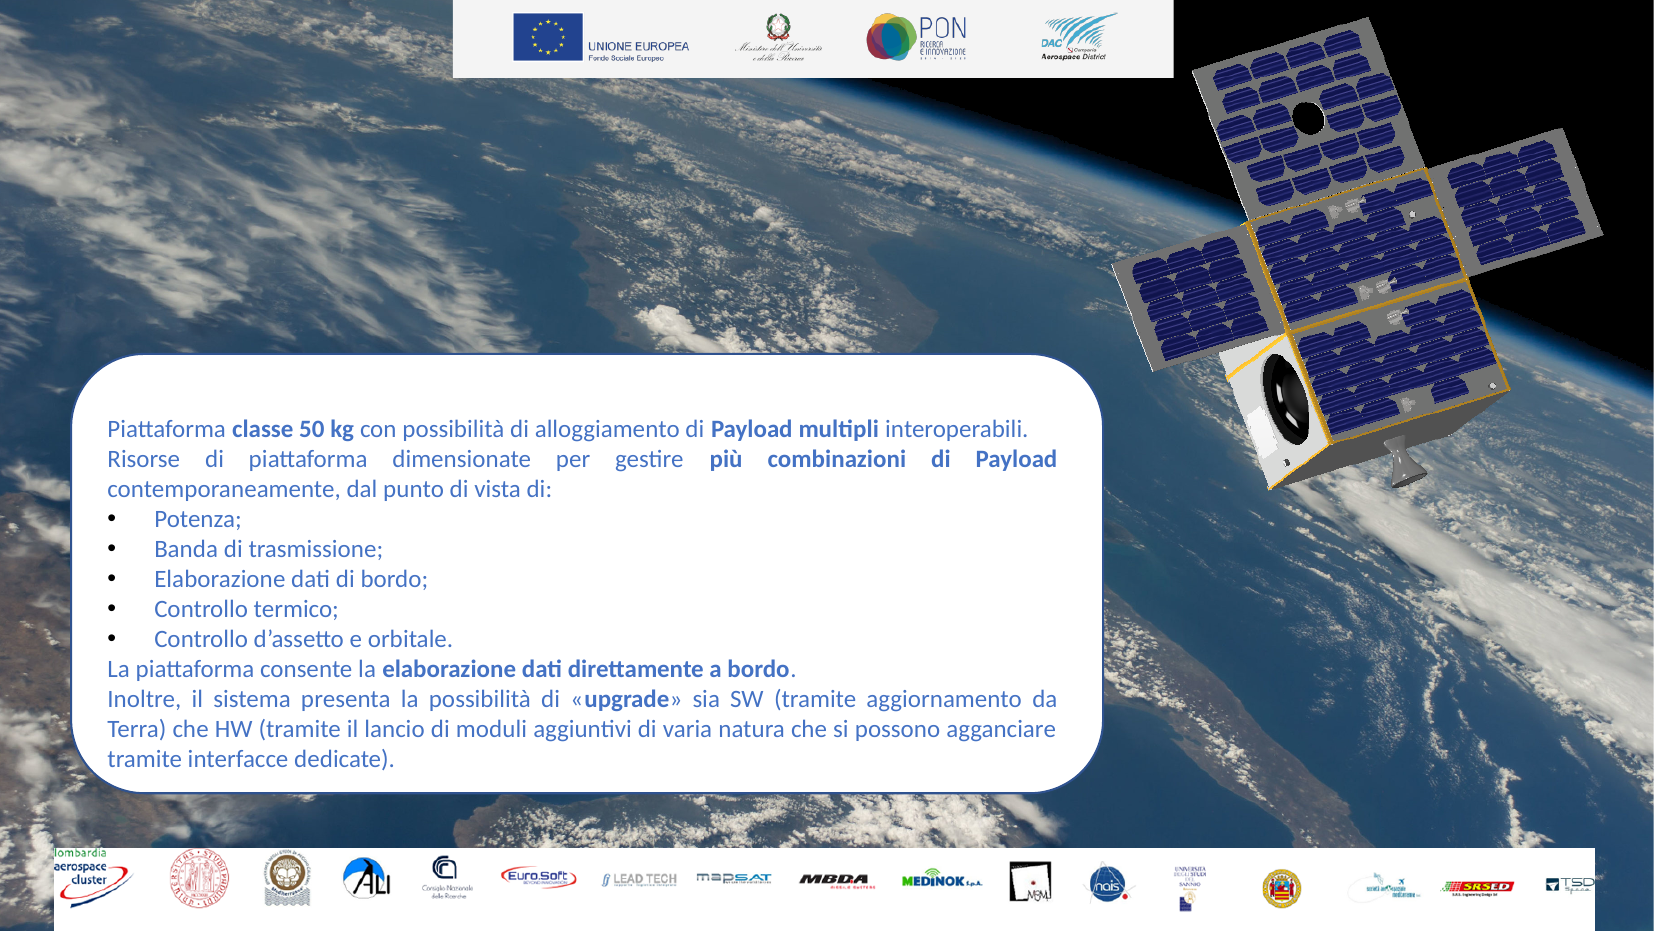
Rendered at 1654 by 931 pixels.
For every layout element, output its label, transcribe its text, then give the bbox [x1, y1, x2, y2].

text_box Piattaforma classe 50 kg con possibilità di alloggiamento di Payload multipli interoperabili. Risorse di piattaforma dimensionate per gestire più combinazioni di Payload contemporaneamente, dal punto di vista di: Potenza; Banda di trasmissione; Elaborazione dati di bordo; Controllo termico; Controllo d’assetto e orbitale. La piattaforma consente la elaborazione dati direttamente a bordo. Inoltre, il sistema presenta la possibilità di «upgrade» sia SW (tramite aggiornamento da Terra) che HW (tramite il lancio di moduli aggiuntivi di varia natura che si possono agganciare tramite interfacce dedicate). [71, 353, 1104, 794]
picture [0, 0, 1654, 931]
